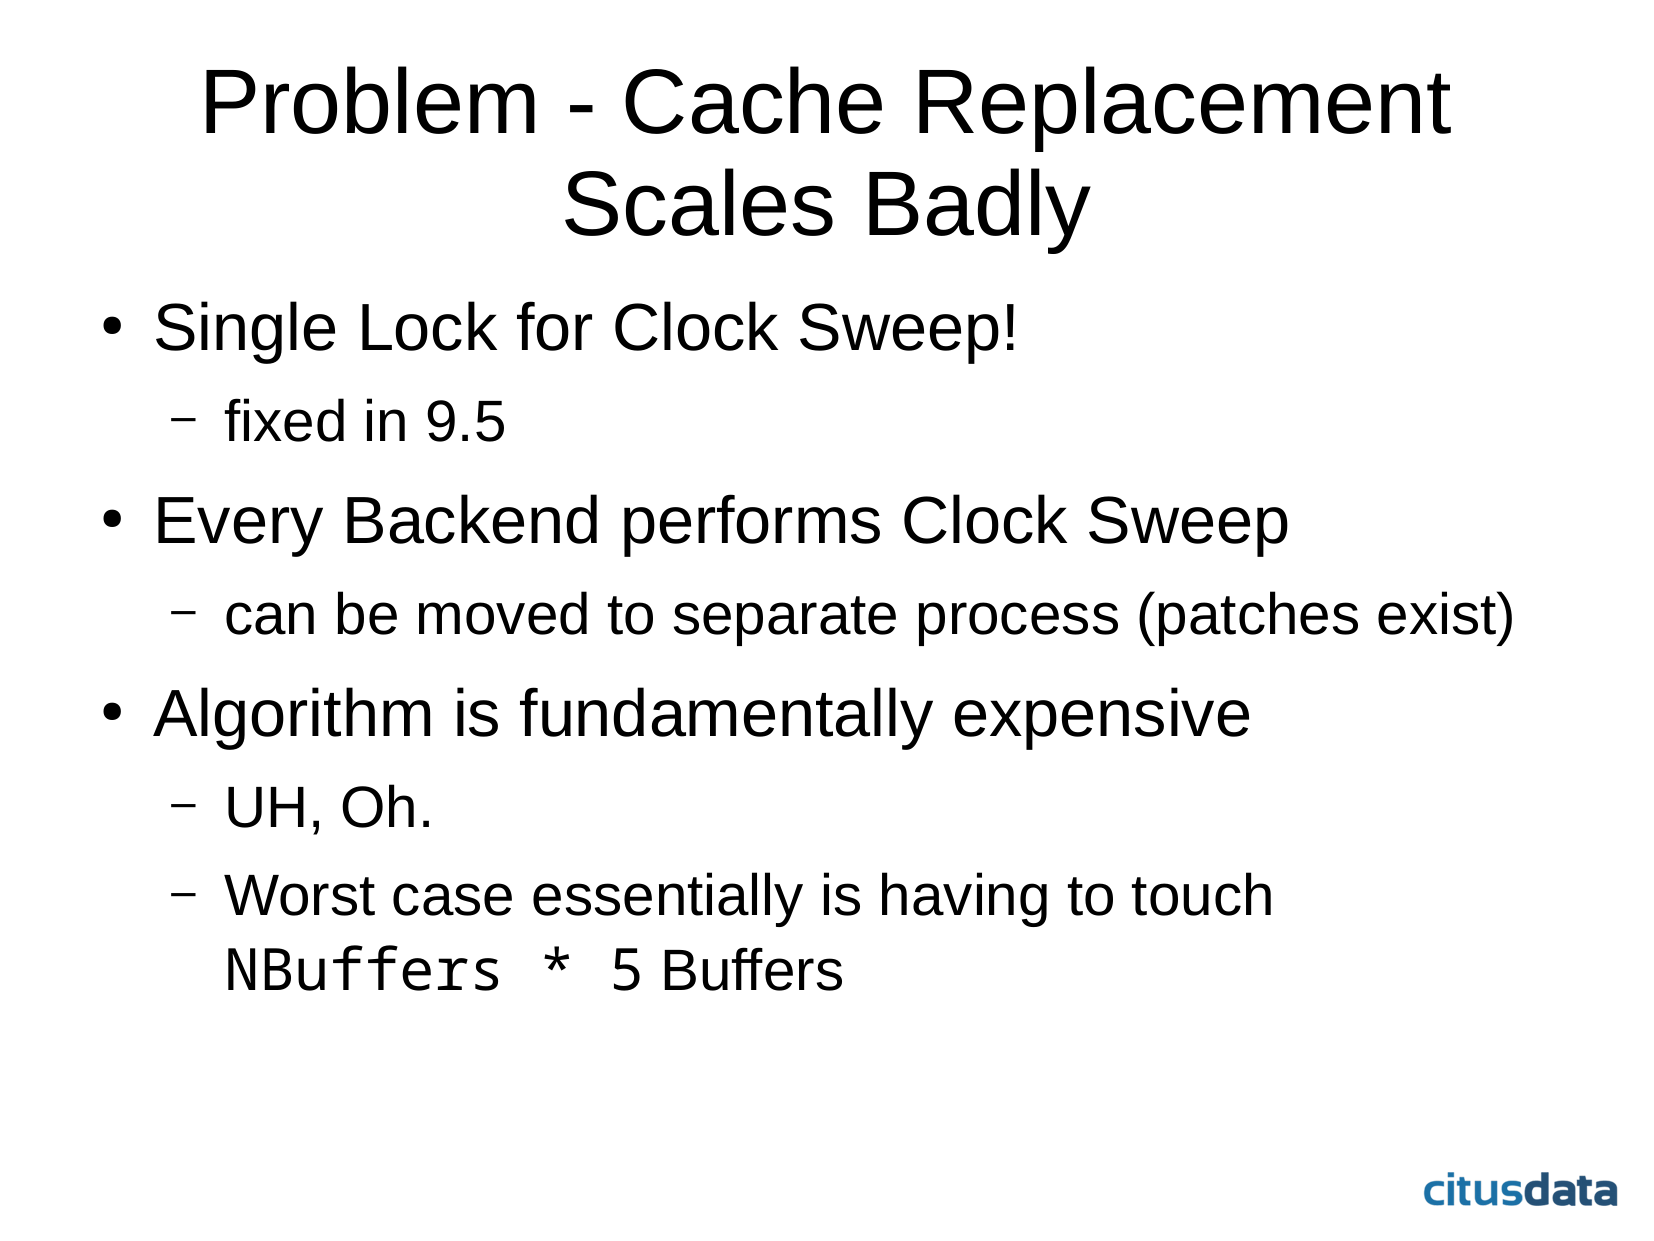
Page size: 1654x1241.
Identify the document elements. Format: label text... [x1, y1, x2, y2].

title Problem - Cache Replacement Scales Badly [82, 49, 1571, 257]
list Single Lock for Clock Sweep! fixed in 9.5 Every Backend performs Clock Sweep can be moved to separate process (patches exist) Algorithm is fundamentally expensive UH, Oh. Worst case essentially is having to touch NBuffers * 5 Buffers [82, 290, 1571, 1096]
picture [1420, 1167, 1622, 1209]
